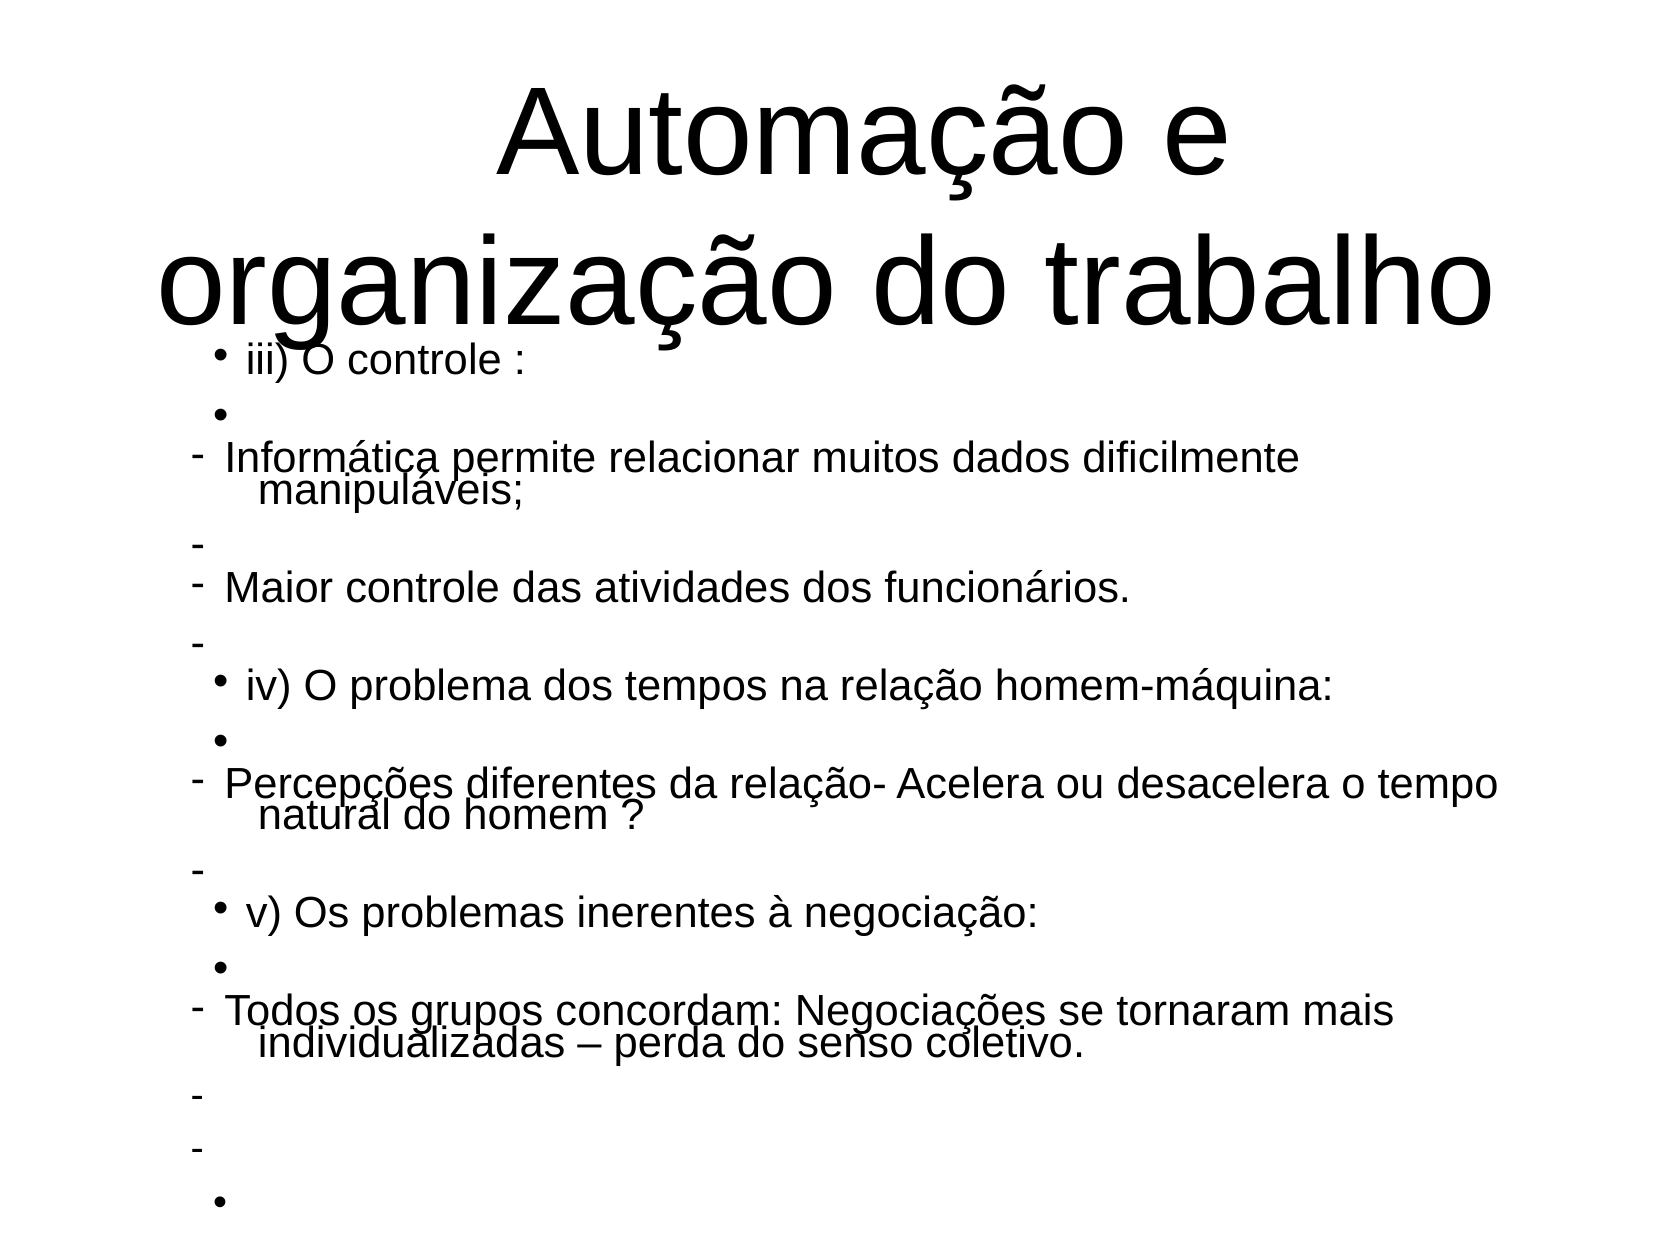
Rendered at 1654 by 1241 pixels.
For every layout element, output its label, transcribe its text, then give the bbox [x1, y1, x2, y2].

list iii) O controle : Informática permite relacionar muitos dados dificilmente manipuláveis; Maior controle das atividades dos funcionários. iv) O problema dos tempos na relação homem-máquina: Percepções diferentes da relação- Acelera ou desacelera o tempo natural do homem ? v) Os problemas inerentes à negociação: Todos os grupos concordam: Negociações se tornaram mais individualizadas – perda do senso coletivo. [82, 349, 1538, 1070]
title Automação e organização do trabalho [82, 49, 1571, 257]
